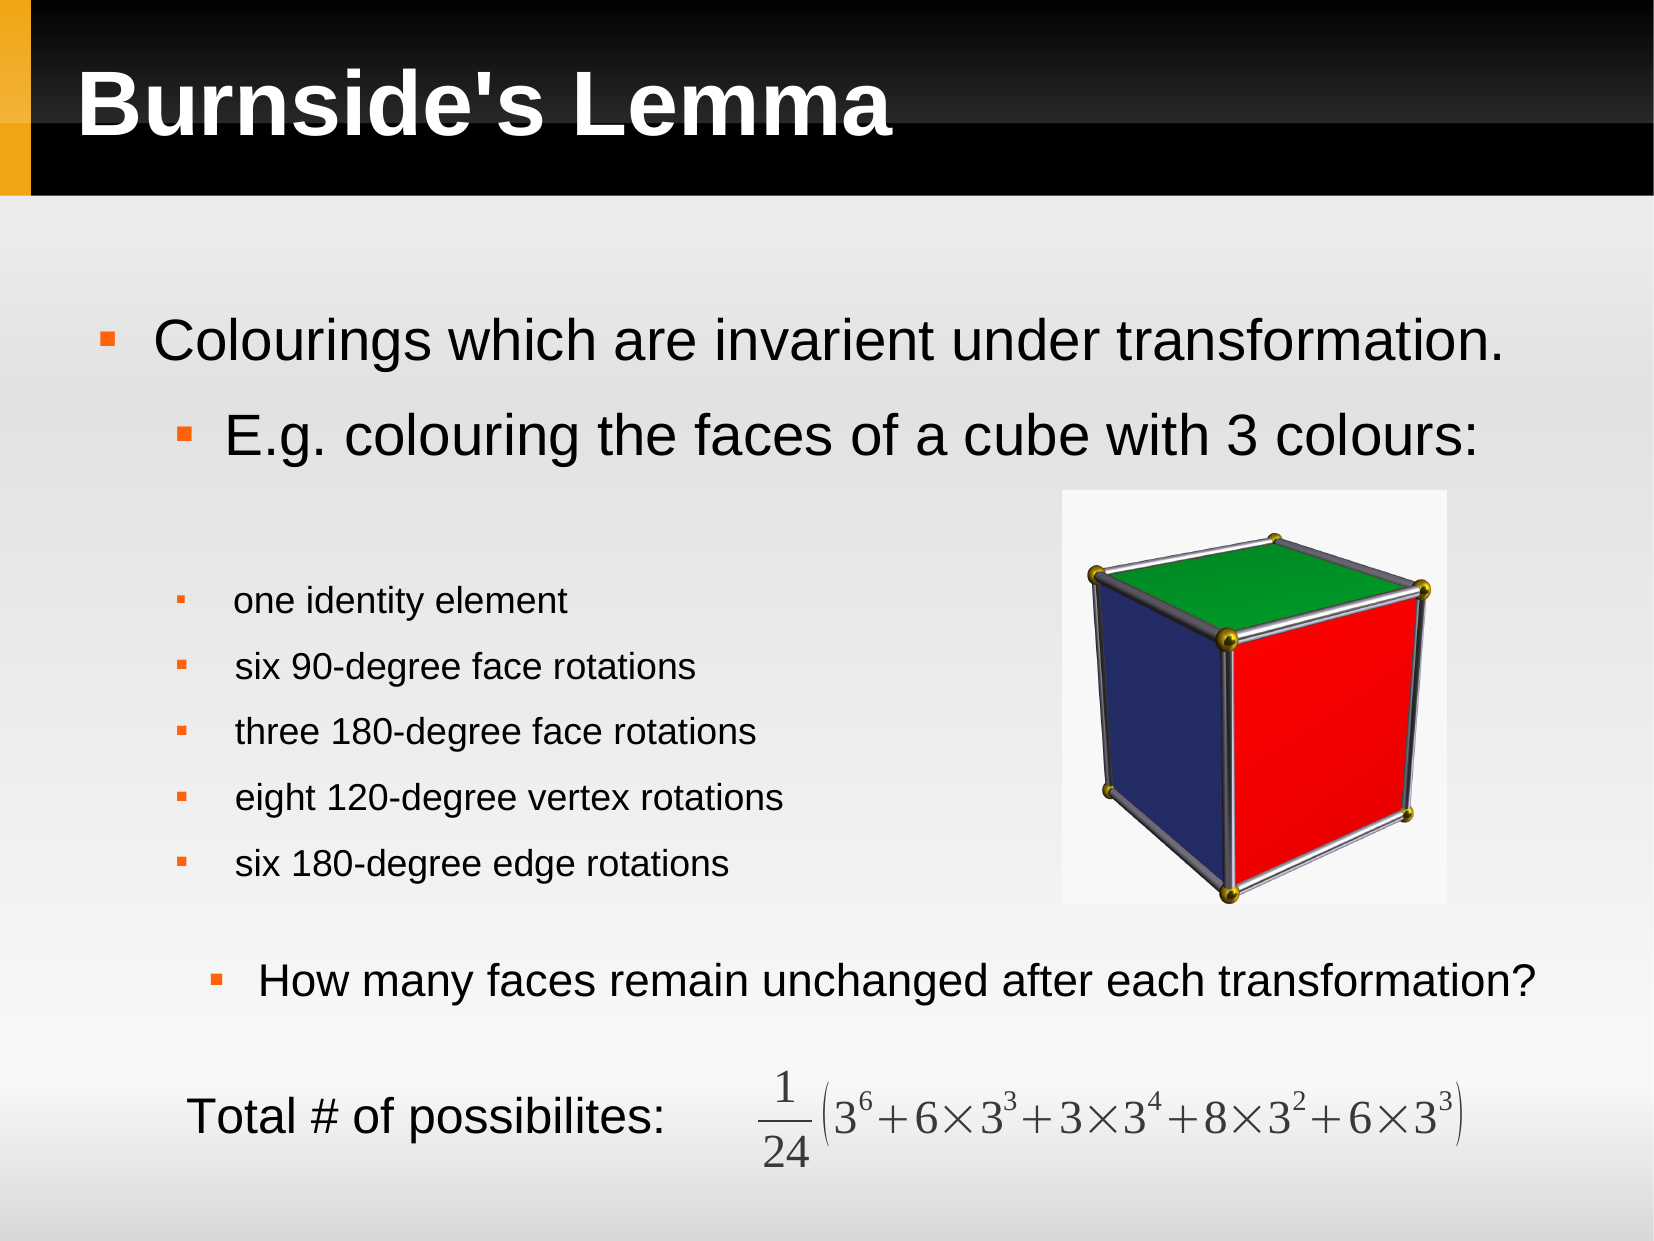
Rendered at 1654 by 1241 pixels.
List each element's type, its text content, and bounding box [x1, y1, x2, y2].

title Burnside's Lemma [76, 7, 1565, 200]
list Colourings which are invarient under transformation. E.g. colouring the faces of a cube with 3 colours: one identity element six 90-degree face rotations three 180-degree face rotations eight 120-degree vertex rotations six 180-degree edge rotations How many faces remain unchanged after each transformation? [82, 307, 1571, 1241]
picture [0, 0, 1654, 1241]
chart [749, 1059, 1471, 1182]
picture [1062, 490, 1447, 904]
text_box Total # of possibilites: [171, 1081, 821, 1152]
